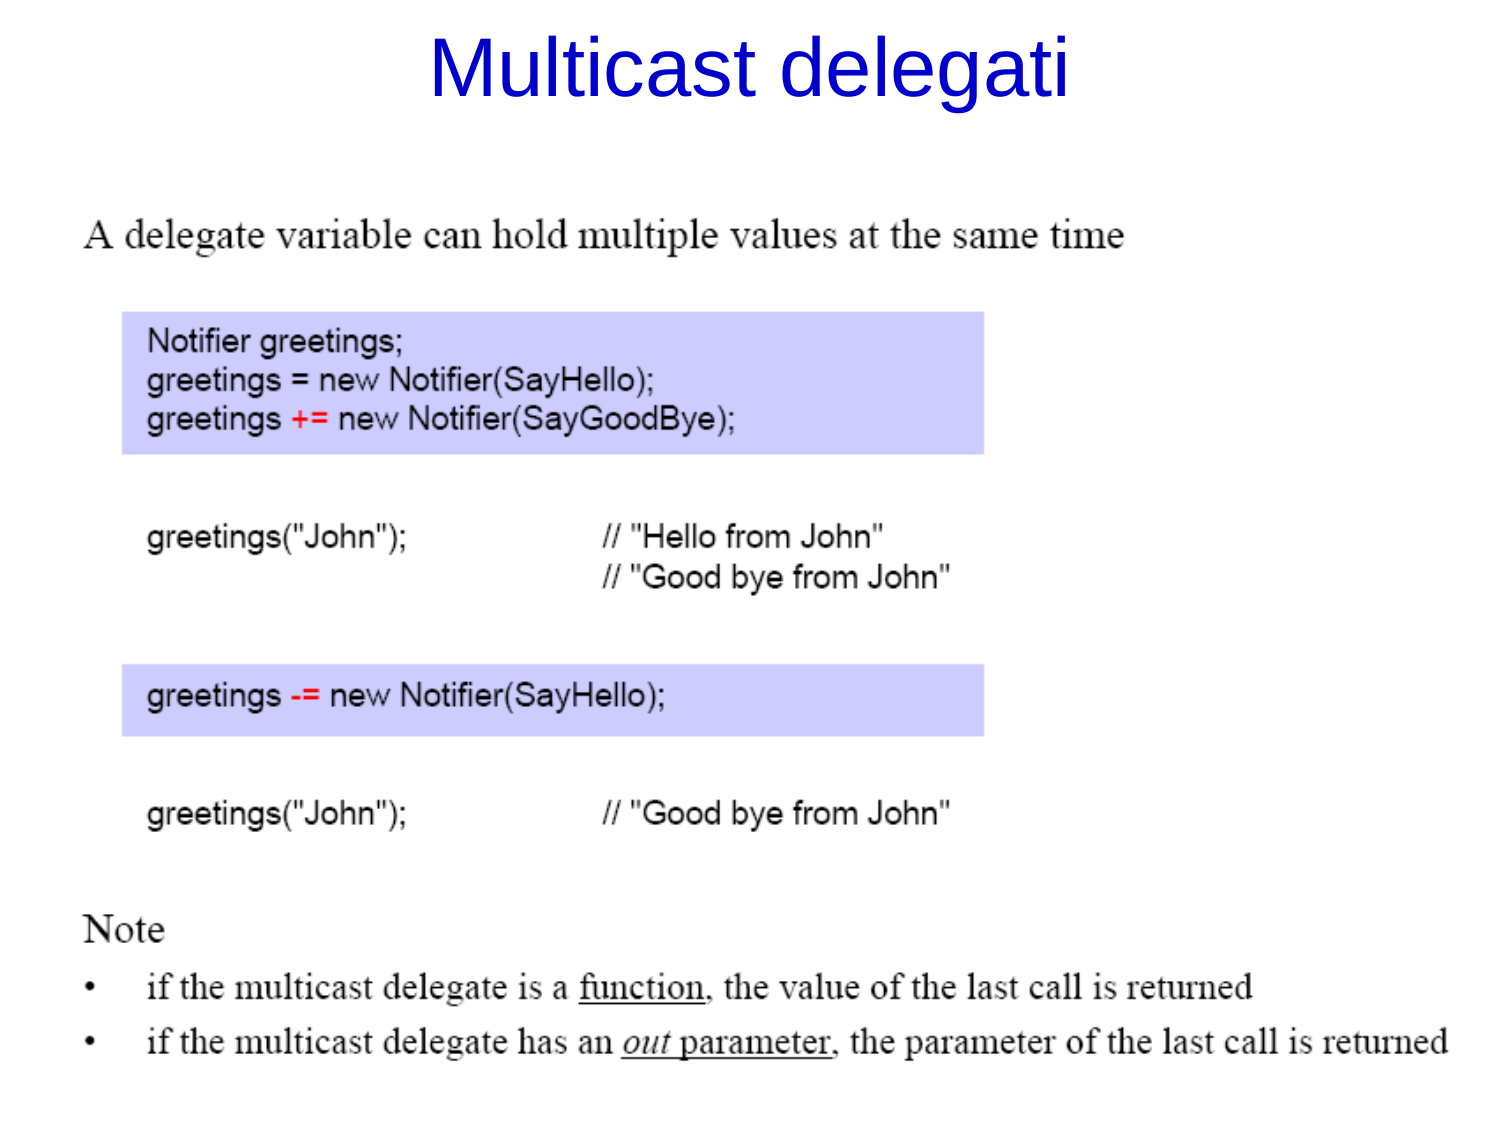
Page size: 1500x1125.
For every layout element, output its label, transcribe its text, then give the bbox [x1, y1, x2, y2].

title Multicast delegati [112, 0, 1388, 126]
picture [29, 201, 1500, 1084]
